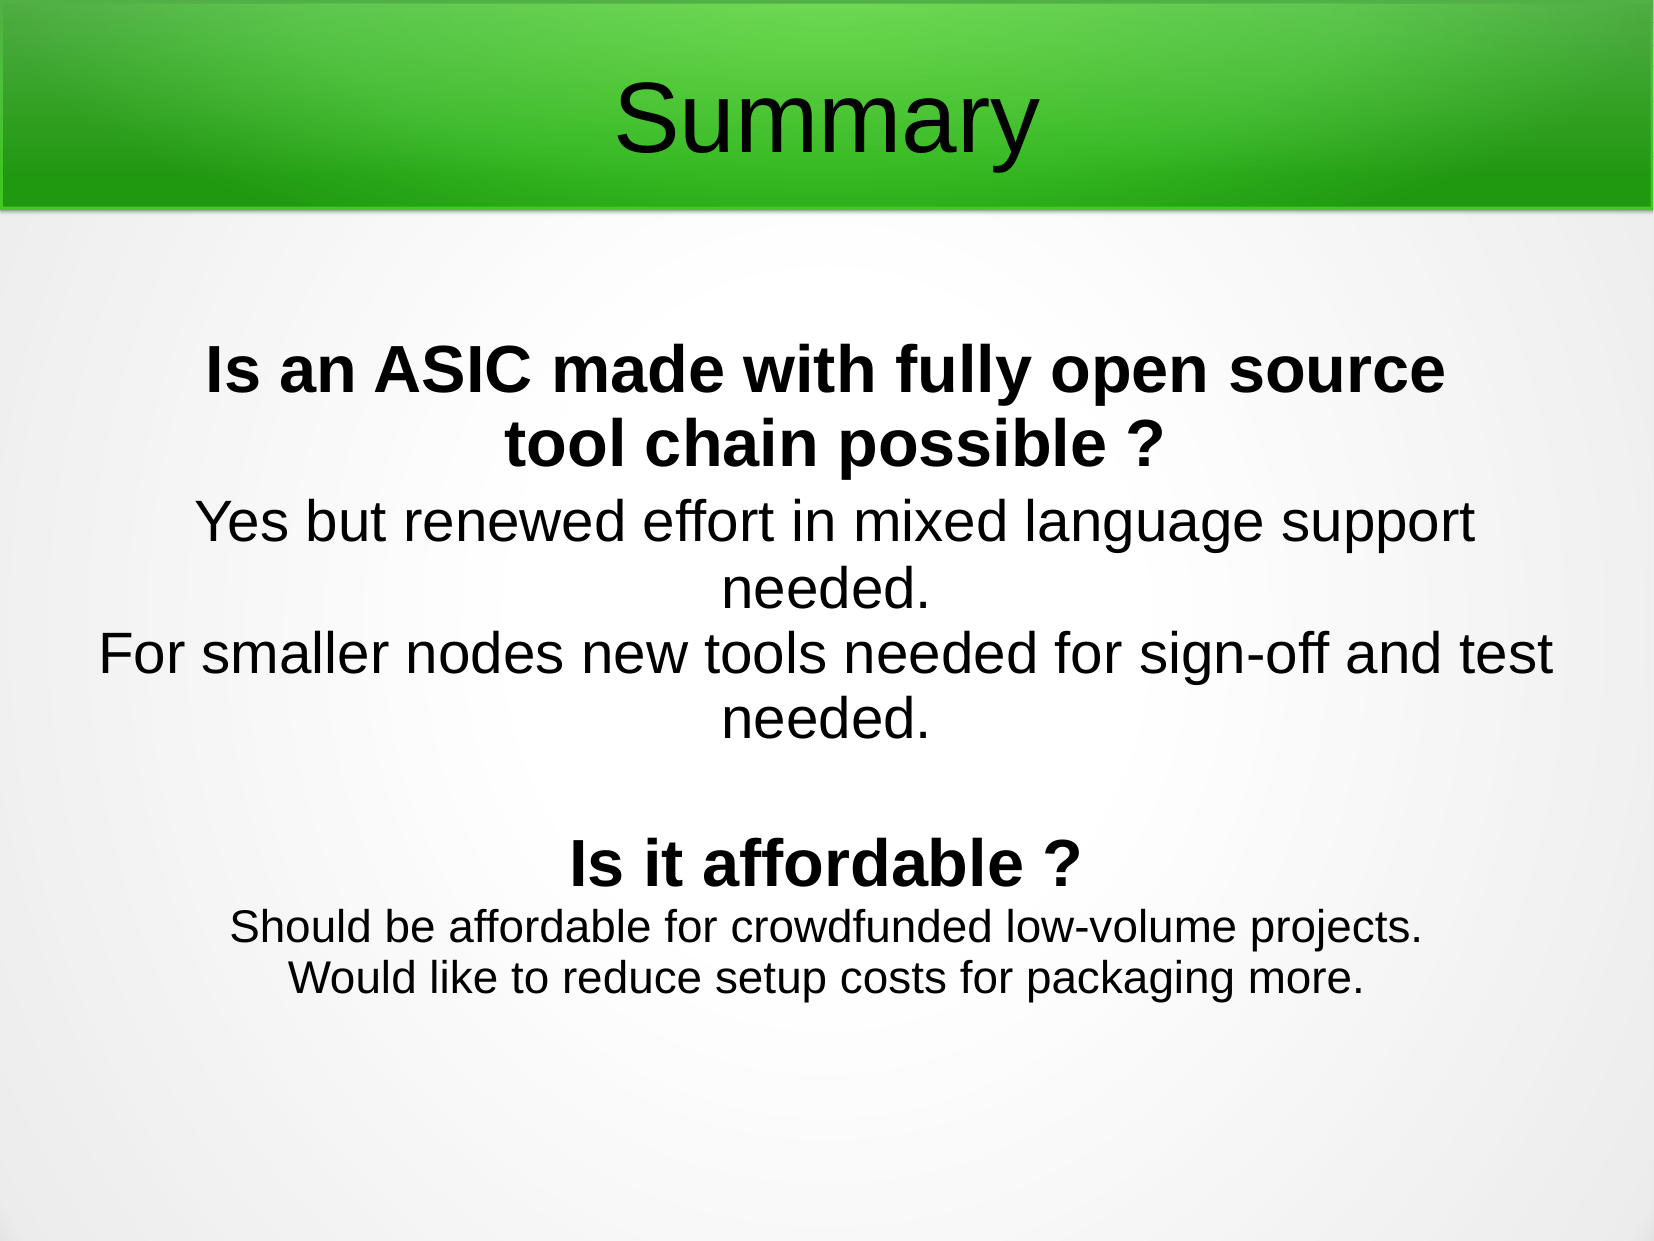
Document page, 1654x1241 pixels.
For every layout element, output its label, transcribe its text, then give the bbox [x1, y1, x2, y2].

title Summary [82, 27, 1571, 210]
subtitle Is an ASIC made with fully open source tool chain possible ? Yes but renewed effort in mixed language support needed. For smaller nodes new tools needed for sign-off and test needed. Is it affordable ? Should be affordable for crowdfunded low-volume projects. Would like to reduce setup costs for packaging more. [82, 248, 1571, 1087]
